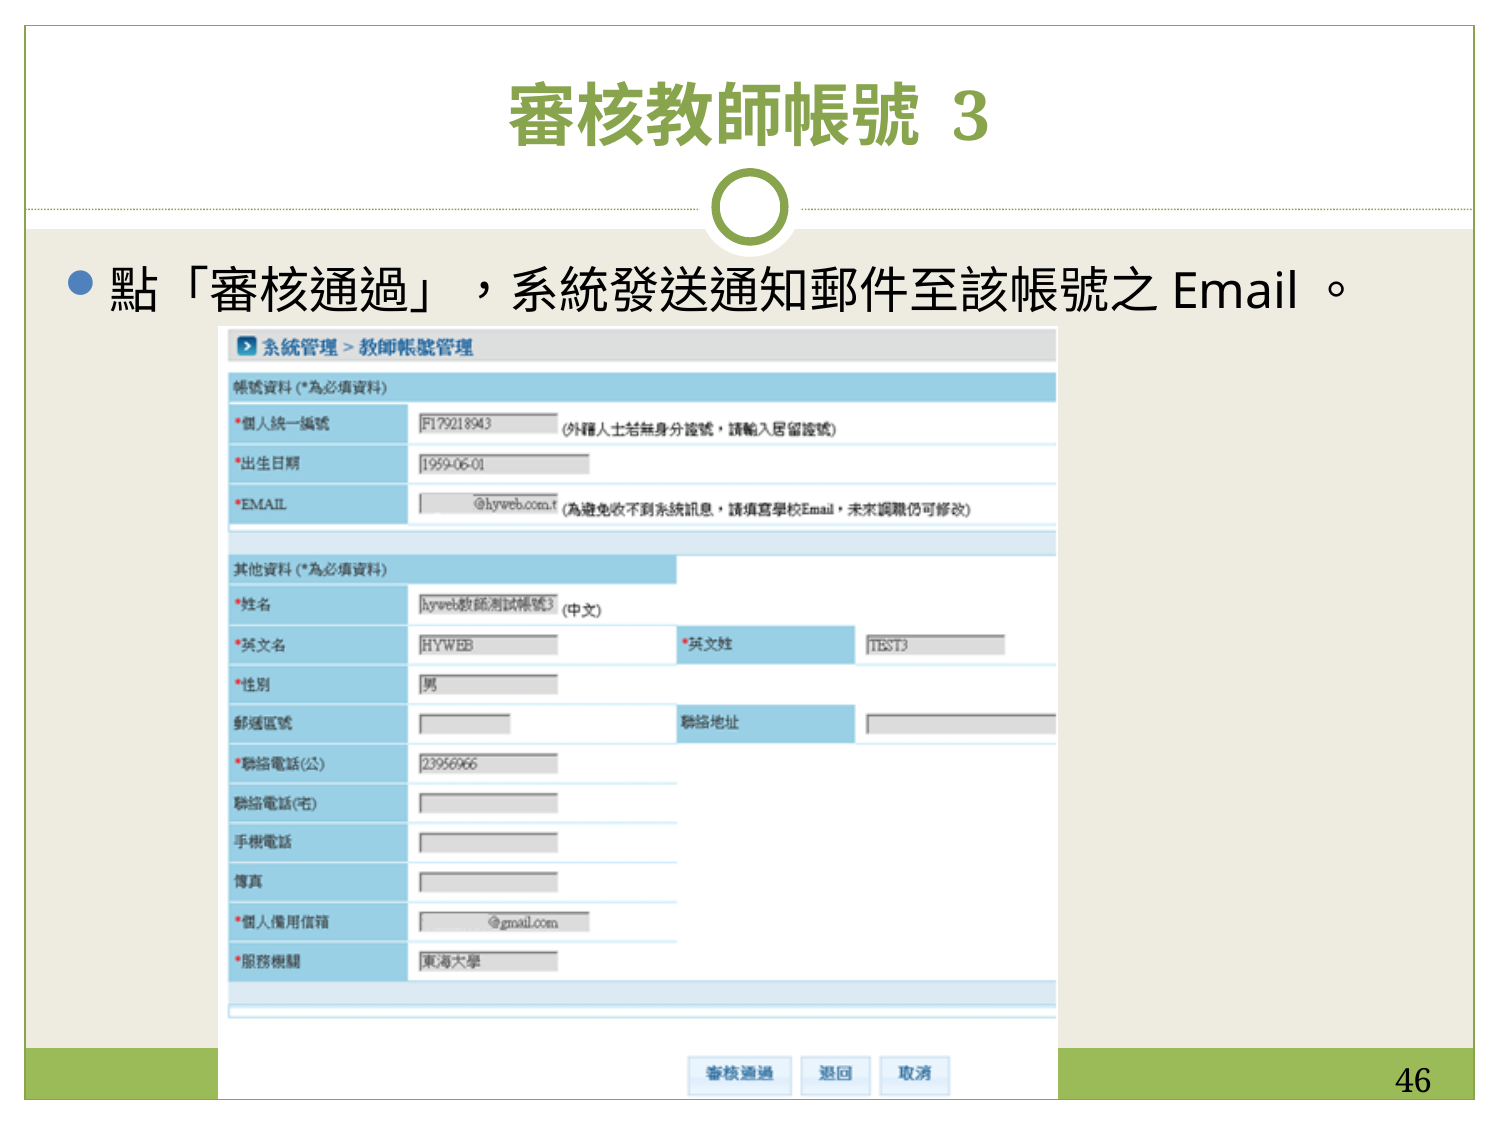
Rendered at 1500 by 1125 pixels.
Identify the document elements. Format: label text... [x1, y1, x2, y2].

text_box [1376, 1045, 1452, 1118]
list 點「審核通過」，系統發送通知郵件至該帳號之Email。 [49, 250, 1445, 1001]
title 審核教師帳號 3 [49, 37, 1450, 162]
picture [218, 326, 1058, 1099]
